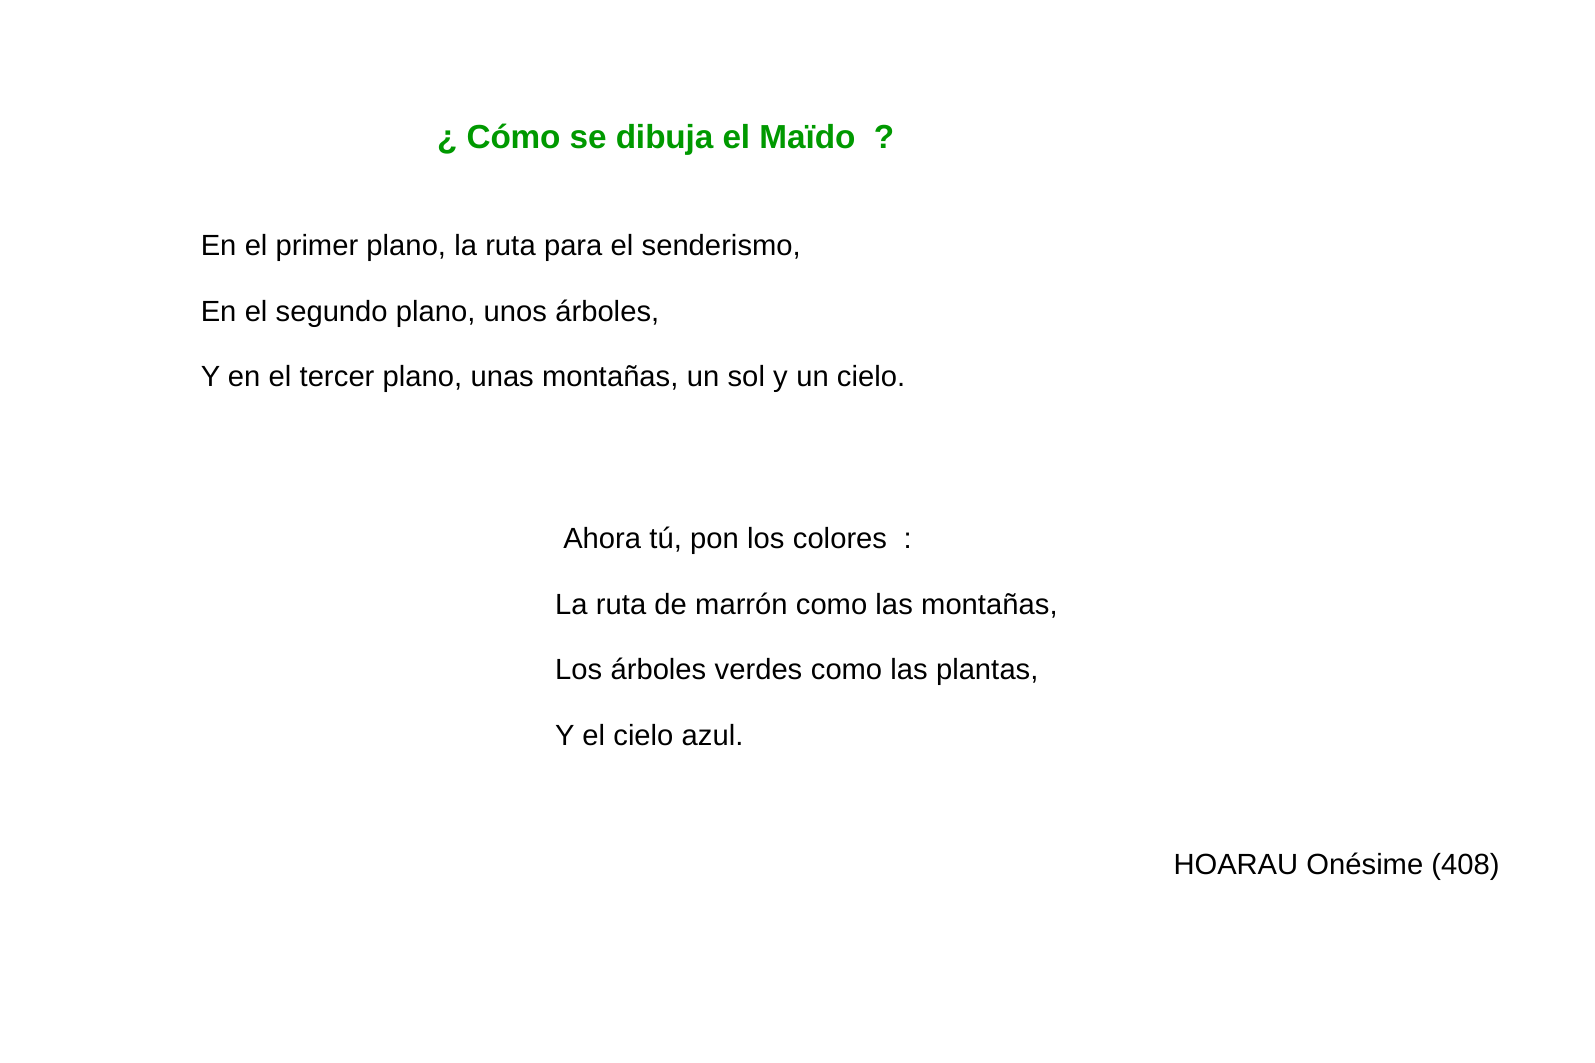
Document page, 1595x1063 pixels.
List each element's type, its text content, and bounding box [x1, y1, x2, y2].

list ¿ Cómo se dibuja el Maïdo ? En el primer plano, la ruta para el senderismo, En el segundo plano, unos árboles, Y en el tercer plano, unas montañas, un sol y un cielo. Ahora tú, pon los colores : La ruta de marrón como las montañas, Los árboles verdes como las plantas, Y el cielo azul. HOARAU Onésime (408) [82, 118, 1501, 945]
